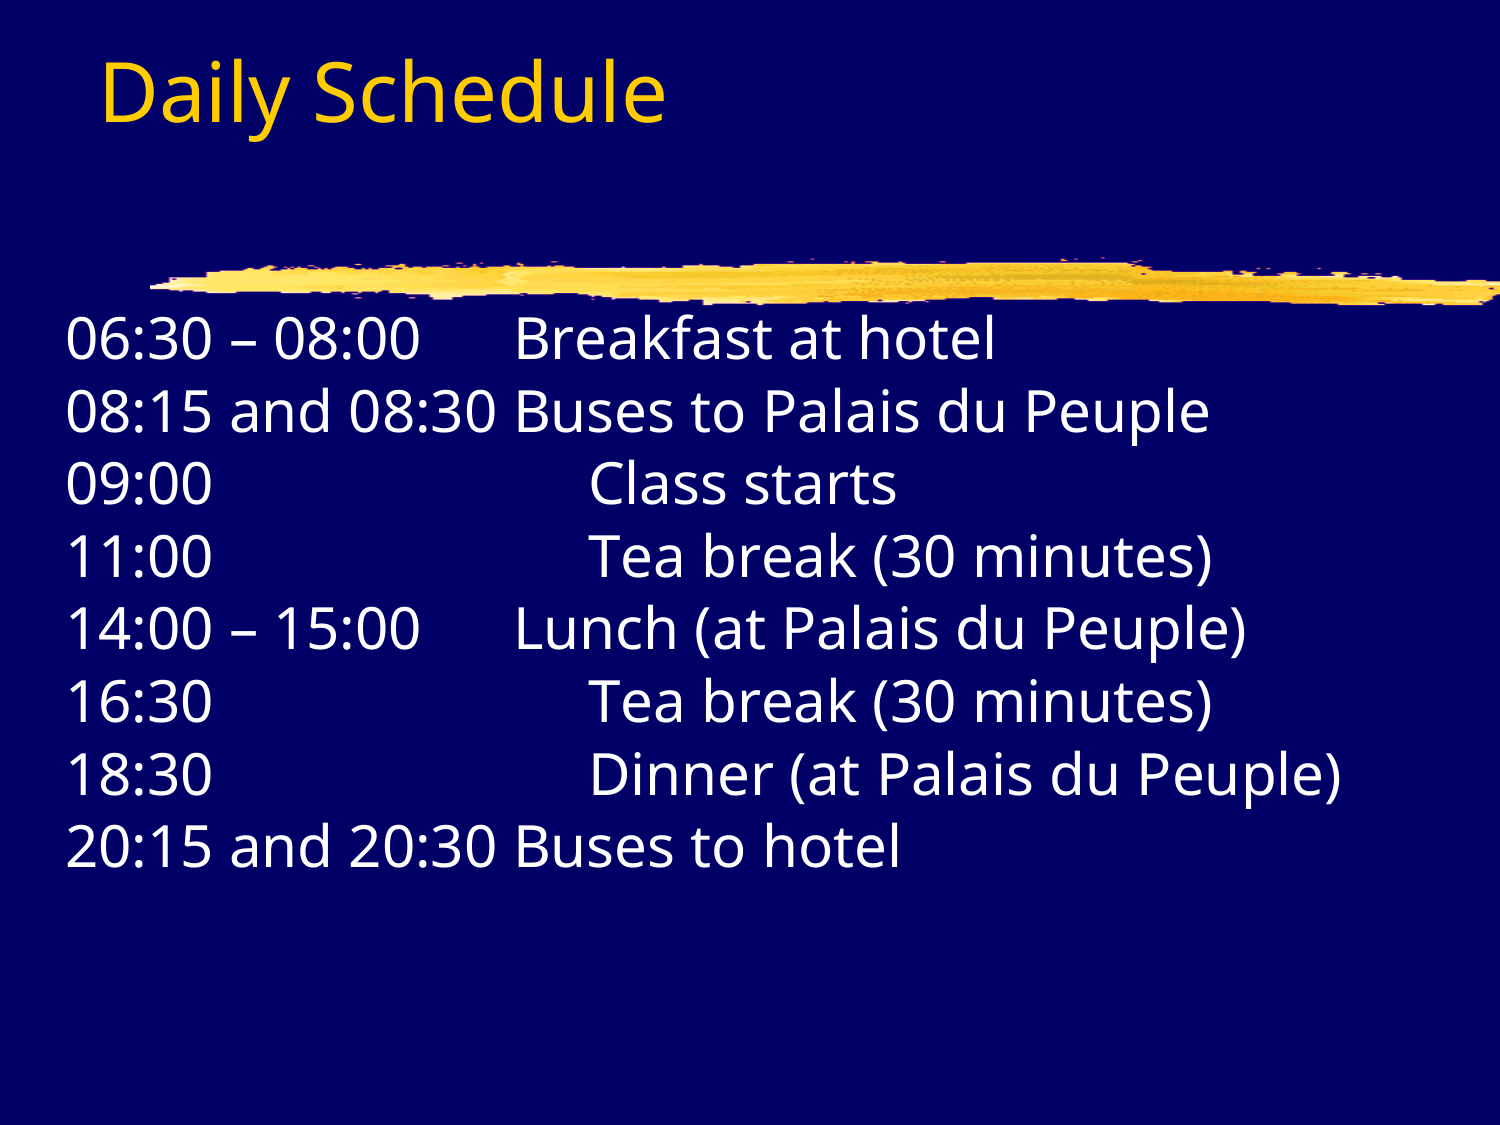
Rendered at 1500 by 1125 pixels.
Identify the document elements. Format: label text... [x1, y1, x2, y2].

title Daily Schedule [98, 0, 1379, 203]
picture [150, 252, 1500, 316]
list 06:30 – 08:00 Breakfast at hotel 08:15 and 08:30 Buses to Palais du Peuple 09:00 Class starts 11:00 Tea break (30 minutes) 14:00 – 15:00 Lunch (at Palais du Peuple) 16:30 Tea break (30 minutes) 18:30 Dinner (at Palais du Peuple) 20:15 and 20:30 Buses to hotel [62, 325, 1500, 1094]
